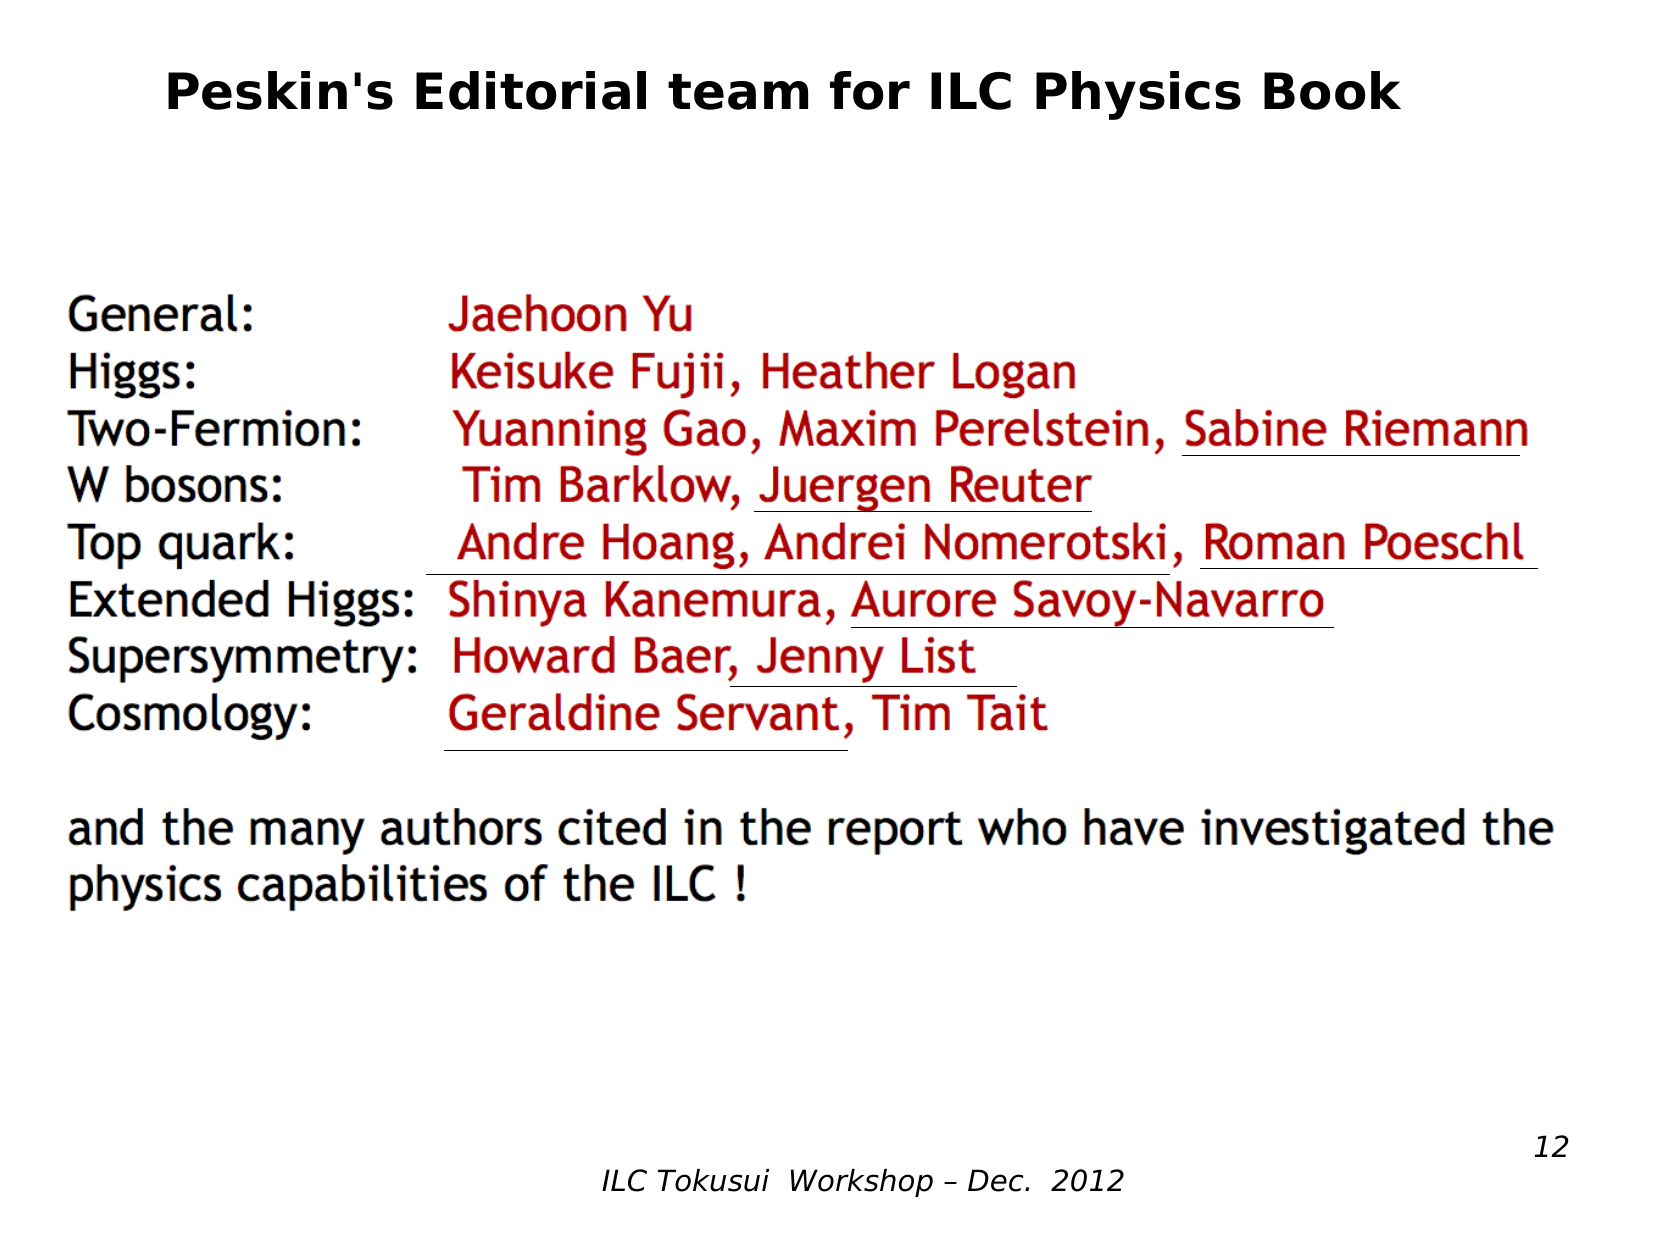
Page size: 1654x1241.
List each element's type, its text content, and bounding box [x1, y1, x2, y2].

picture [43, 275, 1601, 912]
text_box Peskin's Editorial team for ILC Physics Book [149, 55, 1417, 129]
